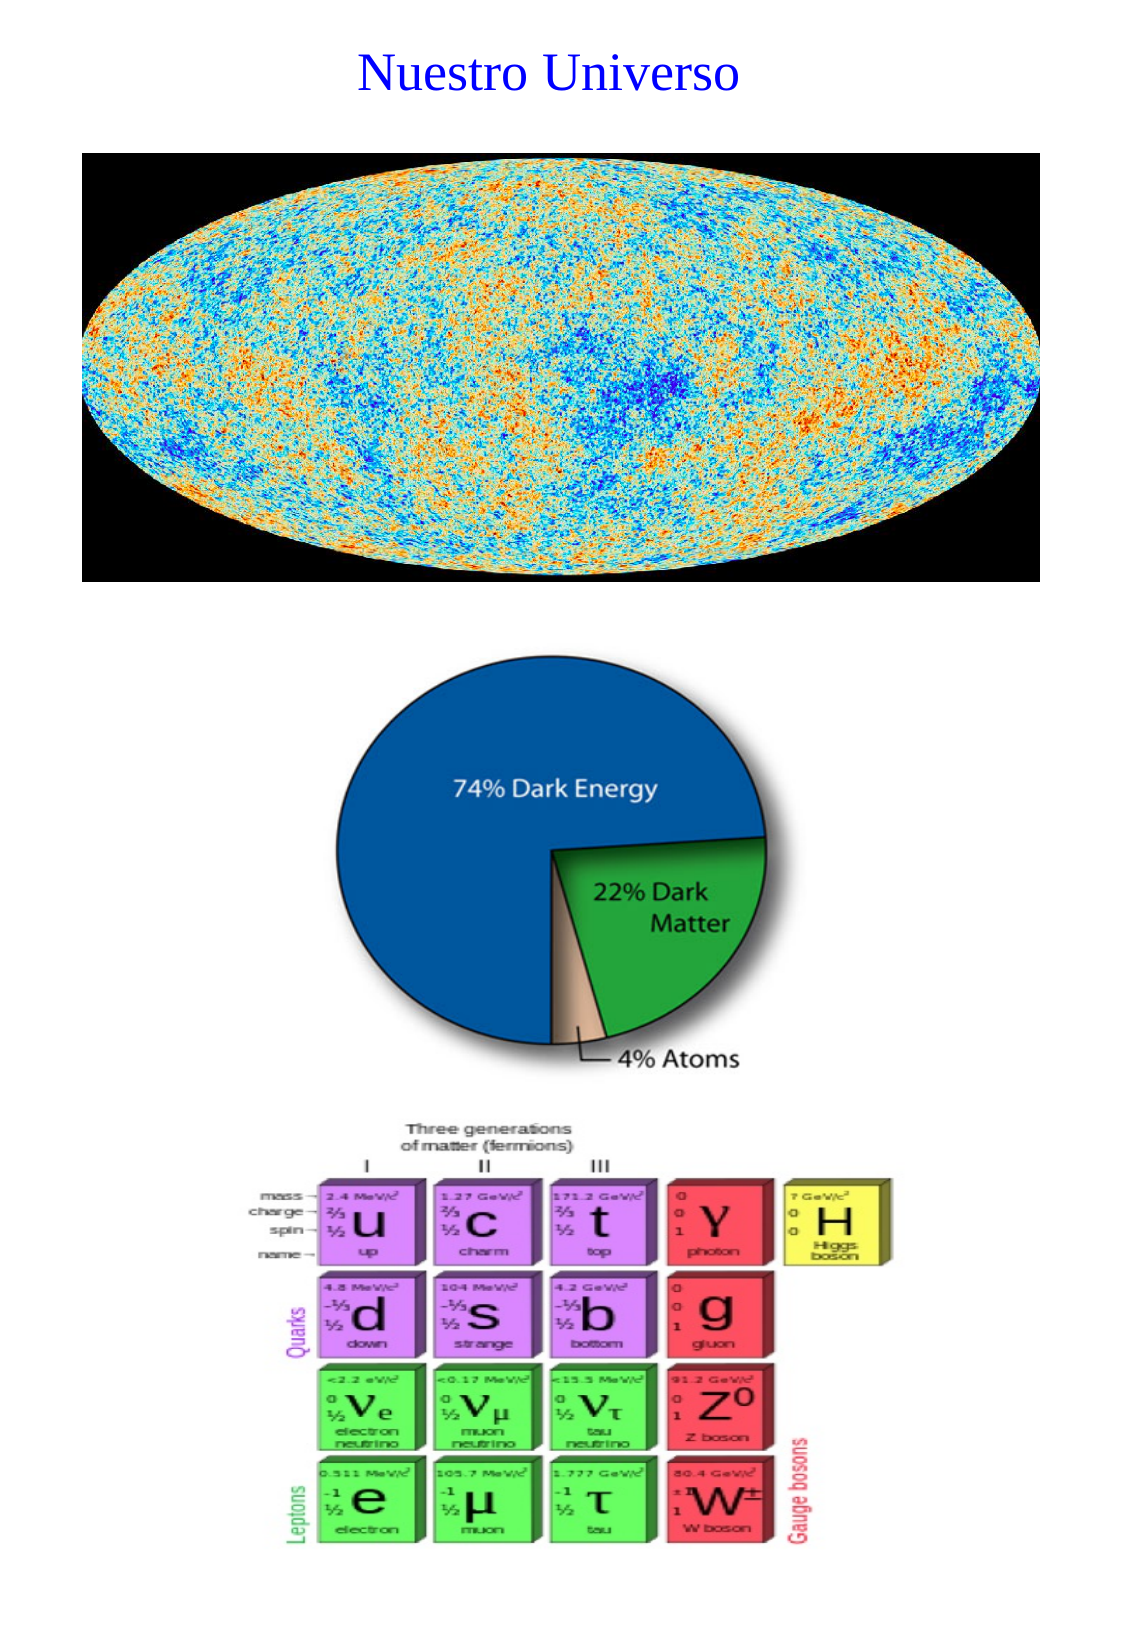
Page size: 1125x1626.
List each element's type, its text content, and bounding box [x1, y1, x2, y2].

picture [212, 1110, 934, 1576]
picture [301, 637, 821, 1087]
text_box Nuestro Universo [342, 28, 770, 109]
picture [82, 153, 1040, 582]
